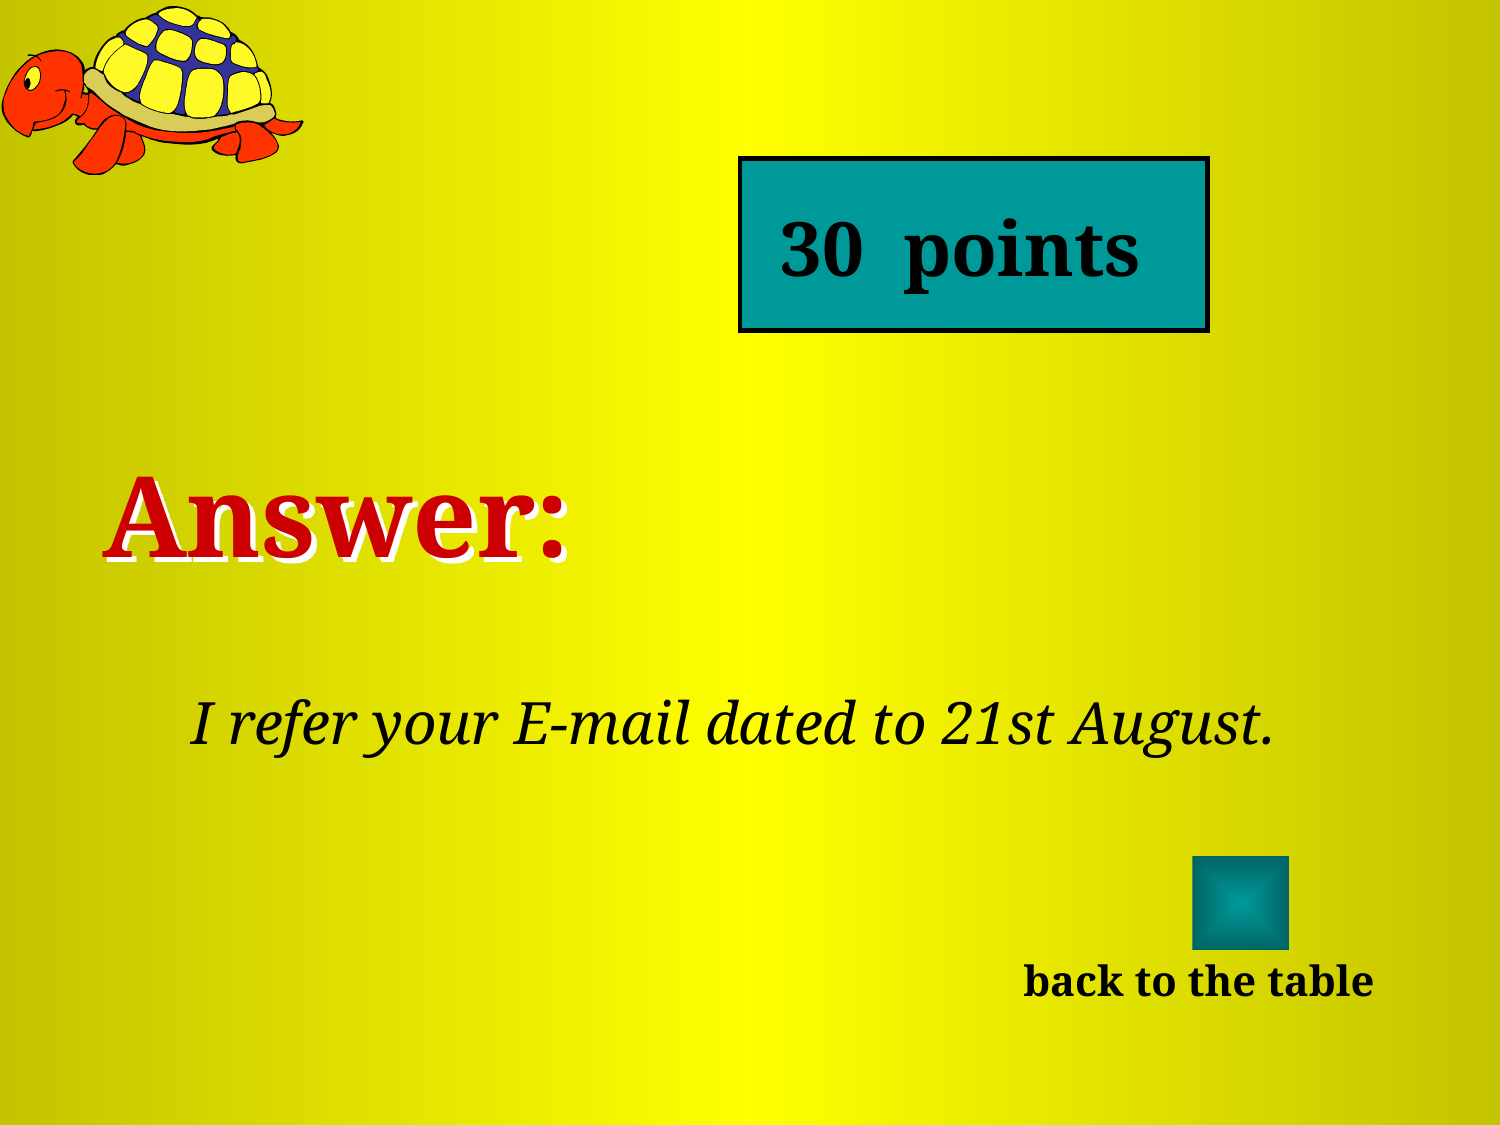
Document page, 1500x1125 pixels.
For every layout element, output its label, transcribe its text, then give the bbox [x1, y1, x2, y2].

text_box [1192, 856, 1289, 950]
text_box 30 points [765, 193, 1179, 299]
title Answer: [86, 418, 1362, 607]
text_box [739, 158, 1208, 331]
text_box back to the table [980, 947, 1418, 1012]
text_box I refer your E-mail dated to 21st August. [26, 678, 1415, 764]
